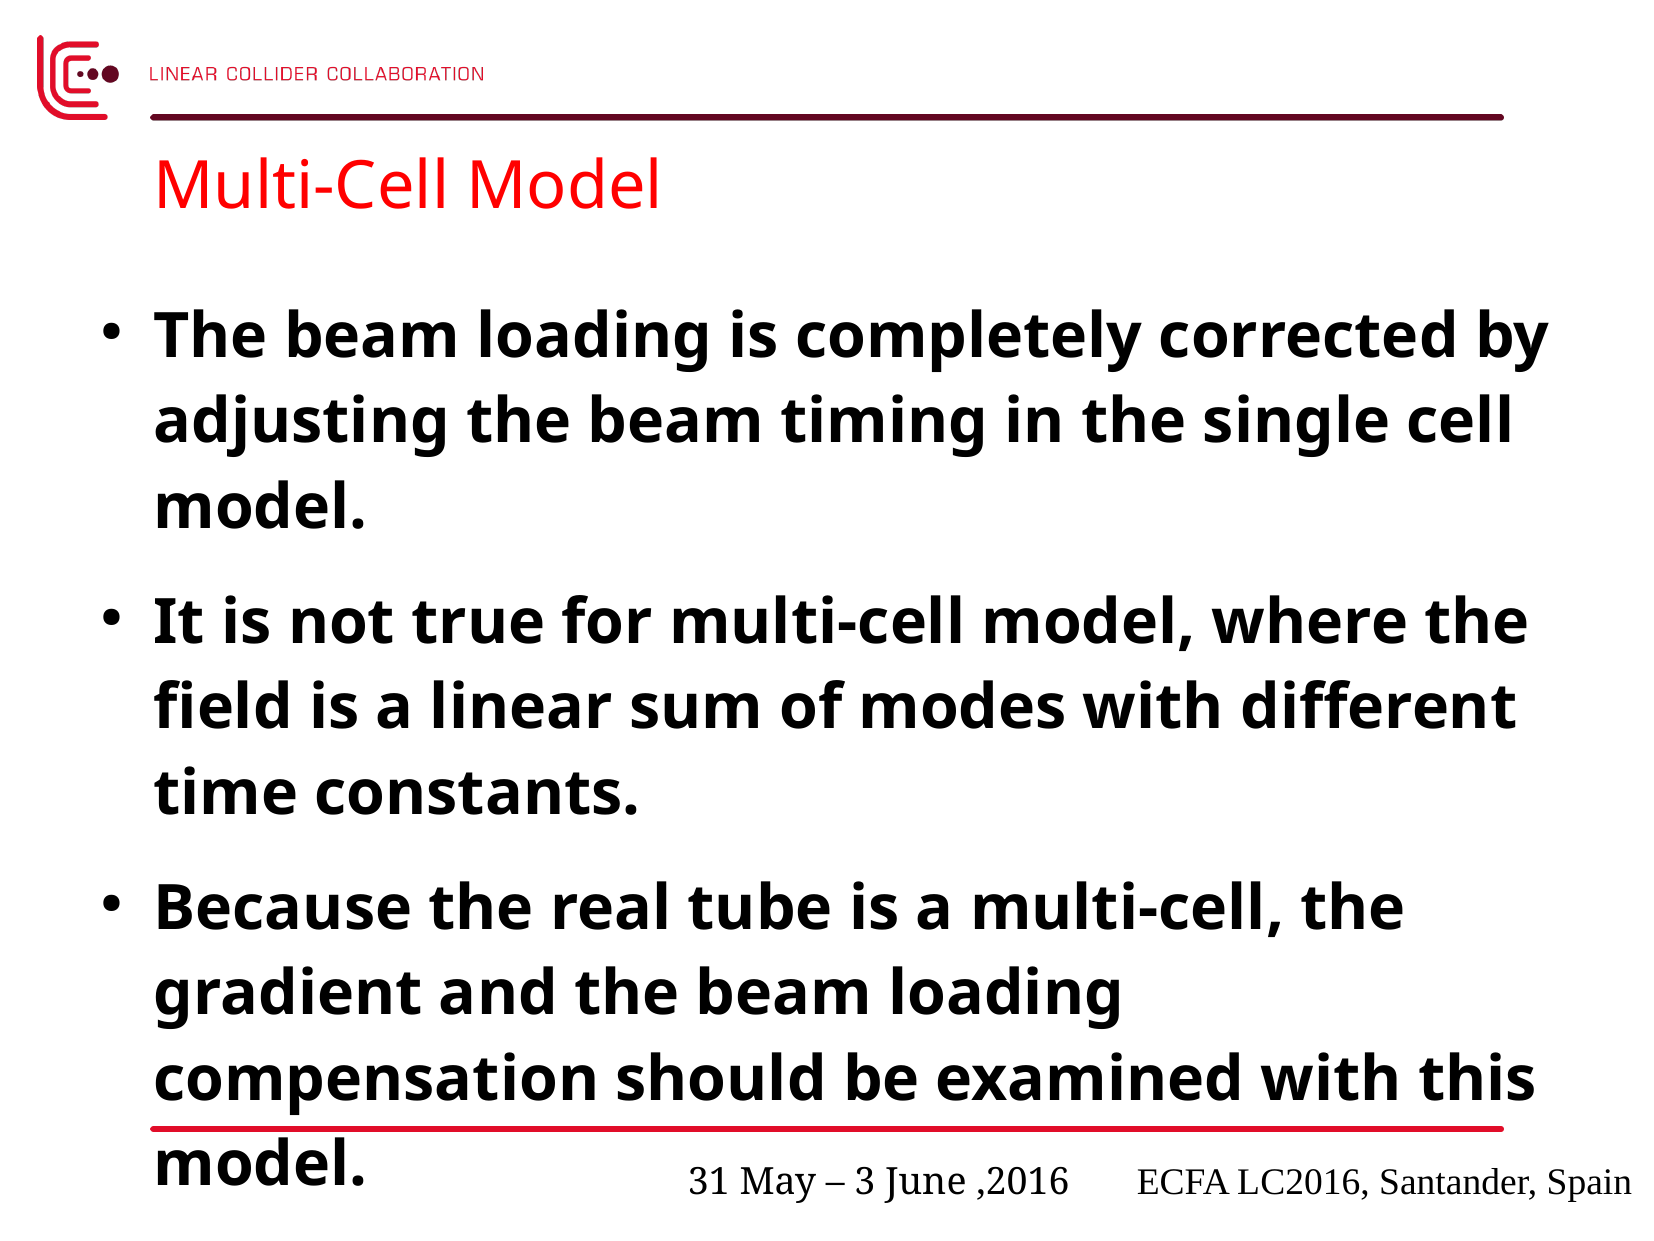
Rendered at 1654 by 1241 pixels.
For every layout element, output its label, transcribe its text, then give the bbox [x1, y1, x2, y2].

picture [37, 35, 1504, 290]
list The beam loading is completely corrected by adjusting the beam timing in the single cell model. It is not true for multi-cell model, where the field is a linear sum of modes with different time constants. Because the real tube is a multi-cell, the gradient and the beam loading compensation should be examined with this model. [82, 290, 1571, 1109]
picture [150, 1109, 1504, 1132]
title Multi-Cell Model [153, 78, 1642, 287]
